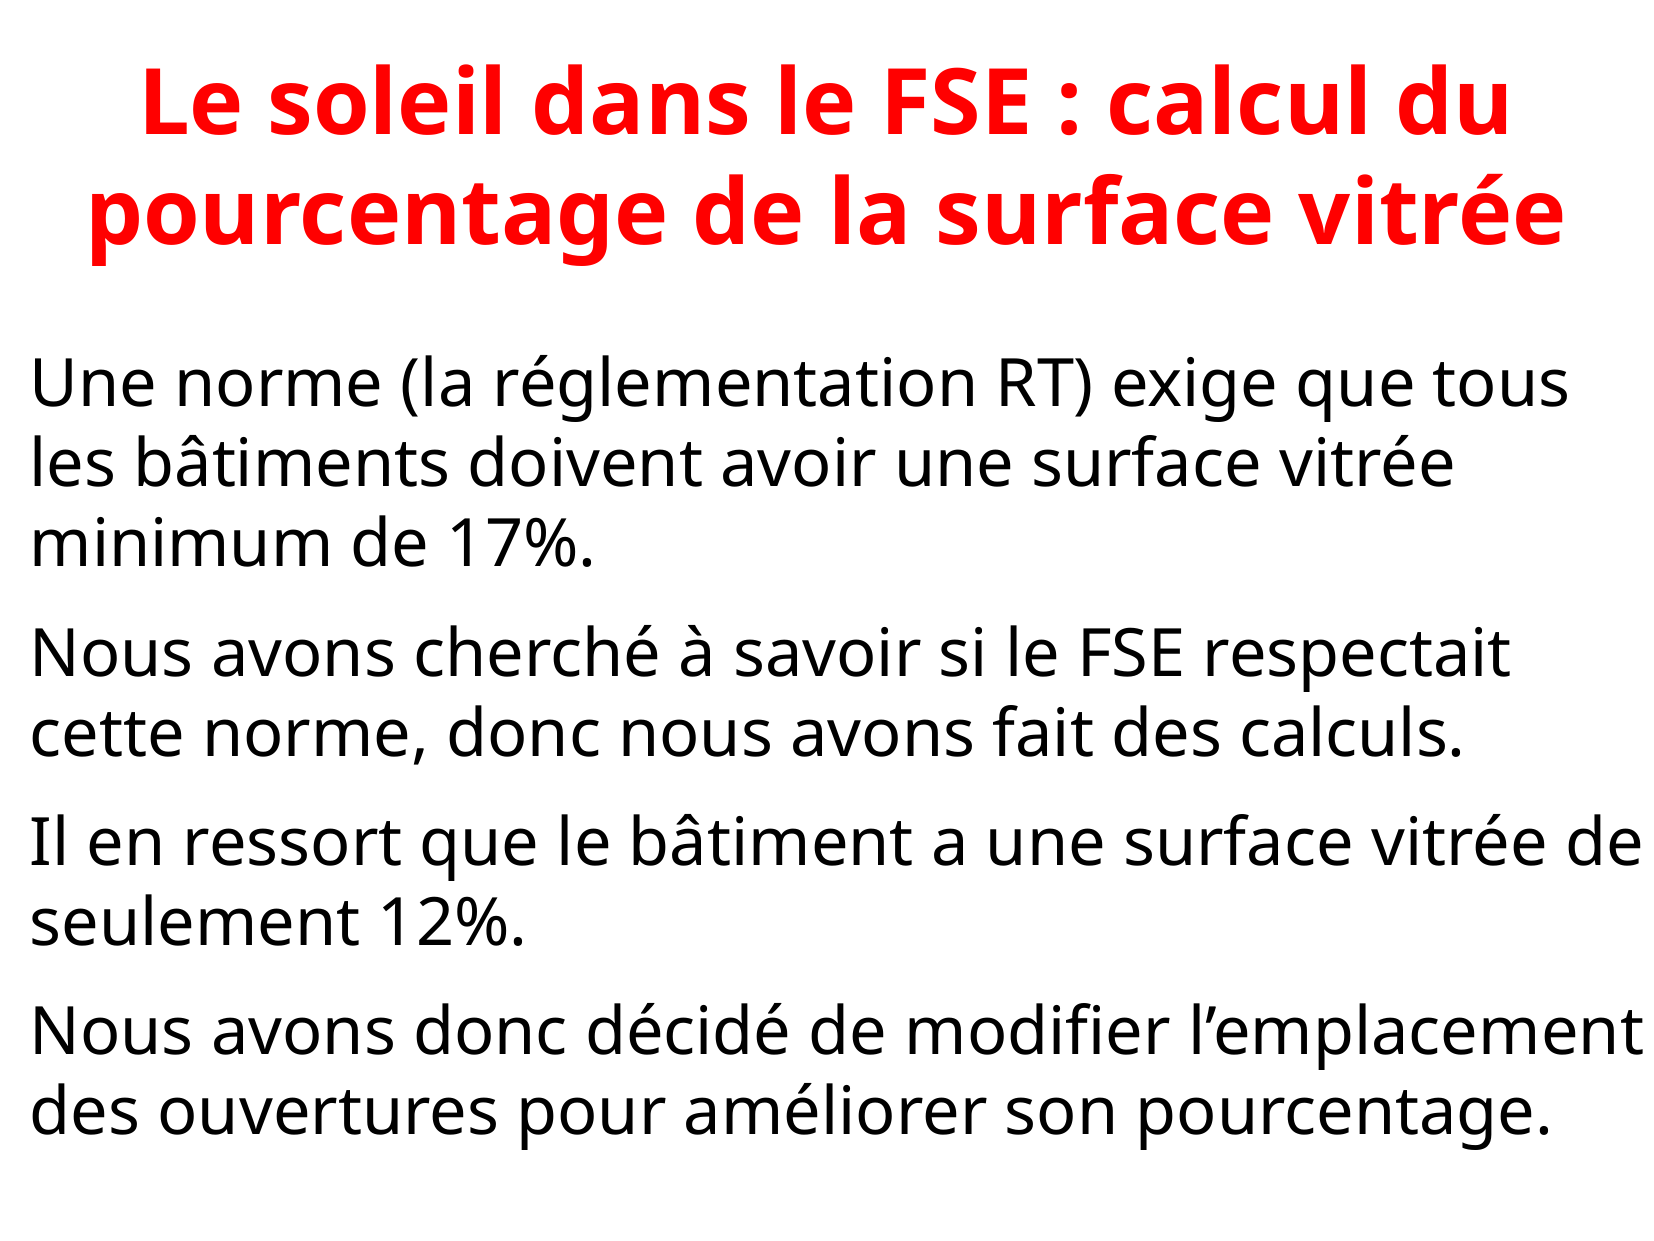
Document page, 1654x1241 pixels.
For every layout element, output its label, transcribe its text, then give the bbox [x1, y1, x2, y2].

title Le soleil dans le FSE : calcul du pourcentage de la surface vitrée [82, 25, 1571, 277]
subtitle Une norme (la réglementation RT) exige que tous les bâtiments doivent avoir une surface vitrée minimum de 17%. Nous avons cherché à savoir si le FSE respectait cette norme, donc nous avons fait des calculs. Il en ressort que le bâtiment a une surface vitrée de seulement 12%. Nous avons donc décidé de modifier l’emplacement des ouvertures pour améliorer son pourcentage. [29, 277, 1654, 1211]
